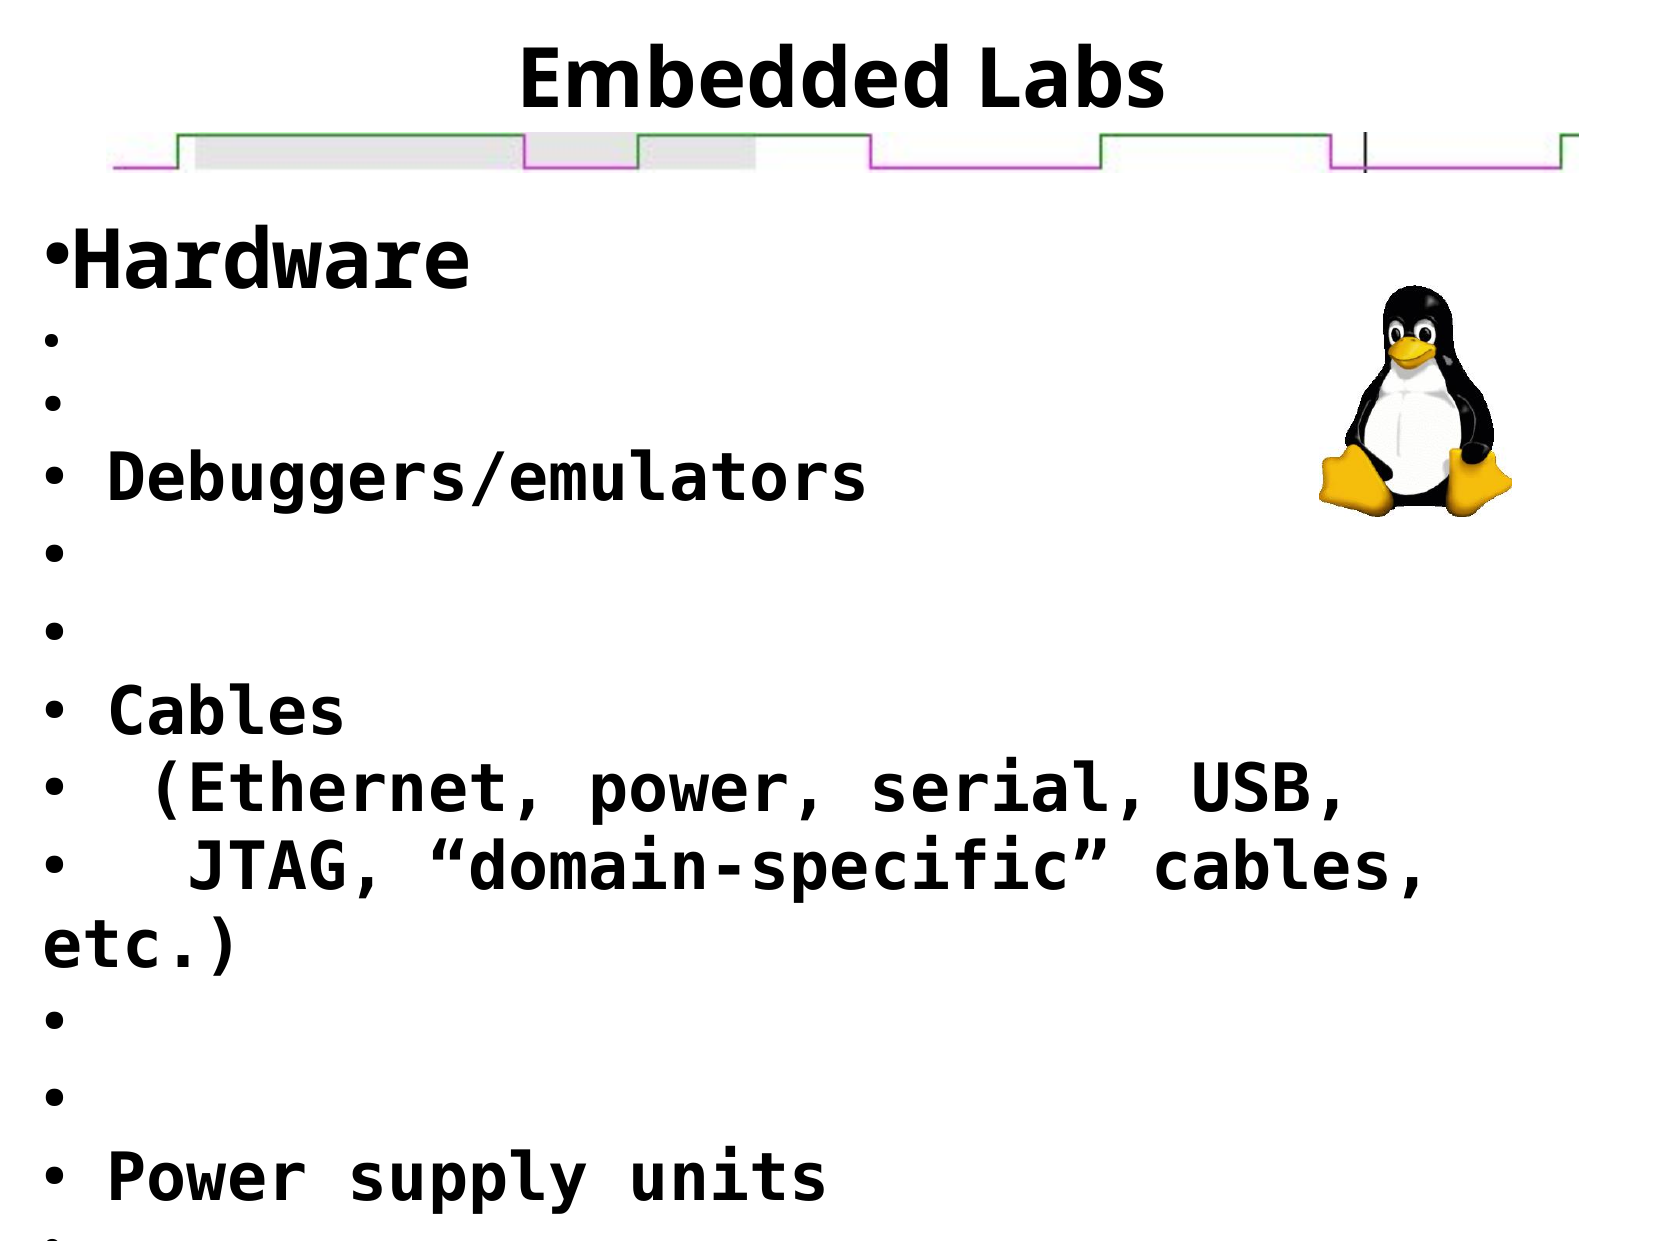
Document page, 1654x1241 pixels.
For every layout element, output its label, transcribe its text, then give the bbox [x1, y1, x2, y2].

picture [106, 132, 1579, 173]
picture [1319, 285, 1512, 517]
text_box Embedded Labs [516, 18, 1316, 127]
text_box Hardware Debuggers/emulators Cables (Ethernet, power, serial, USB, JTAG, “domain-specific” cables, etc.) Power supply units [42, 199, 1654, 1186]
